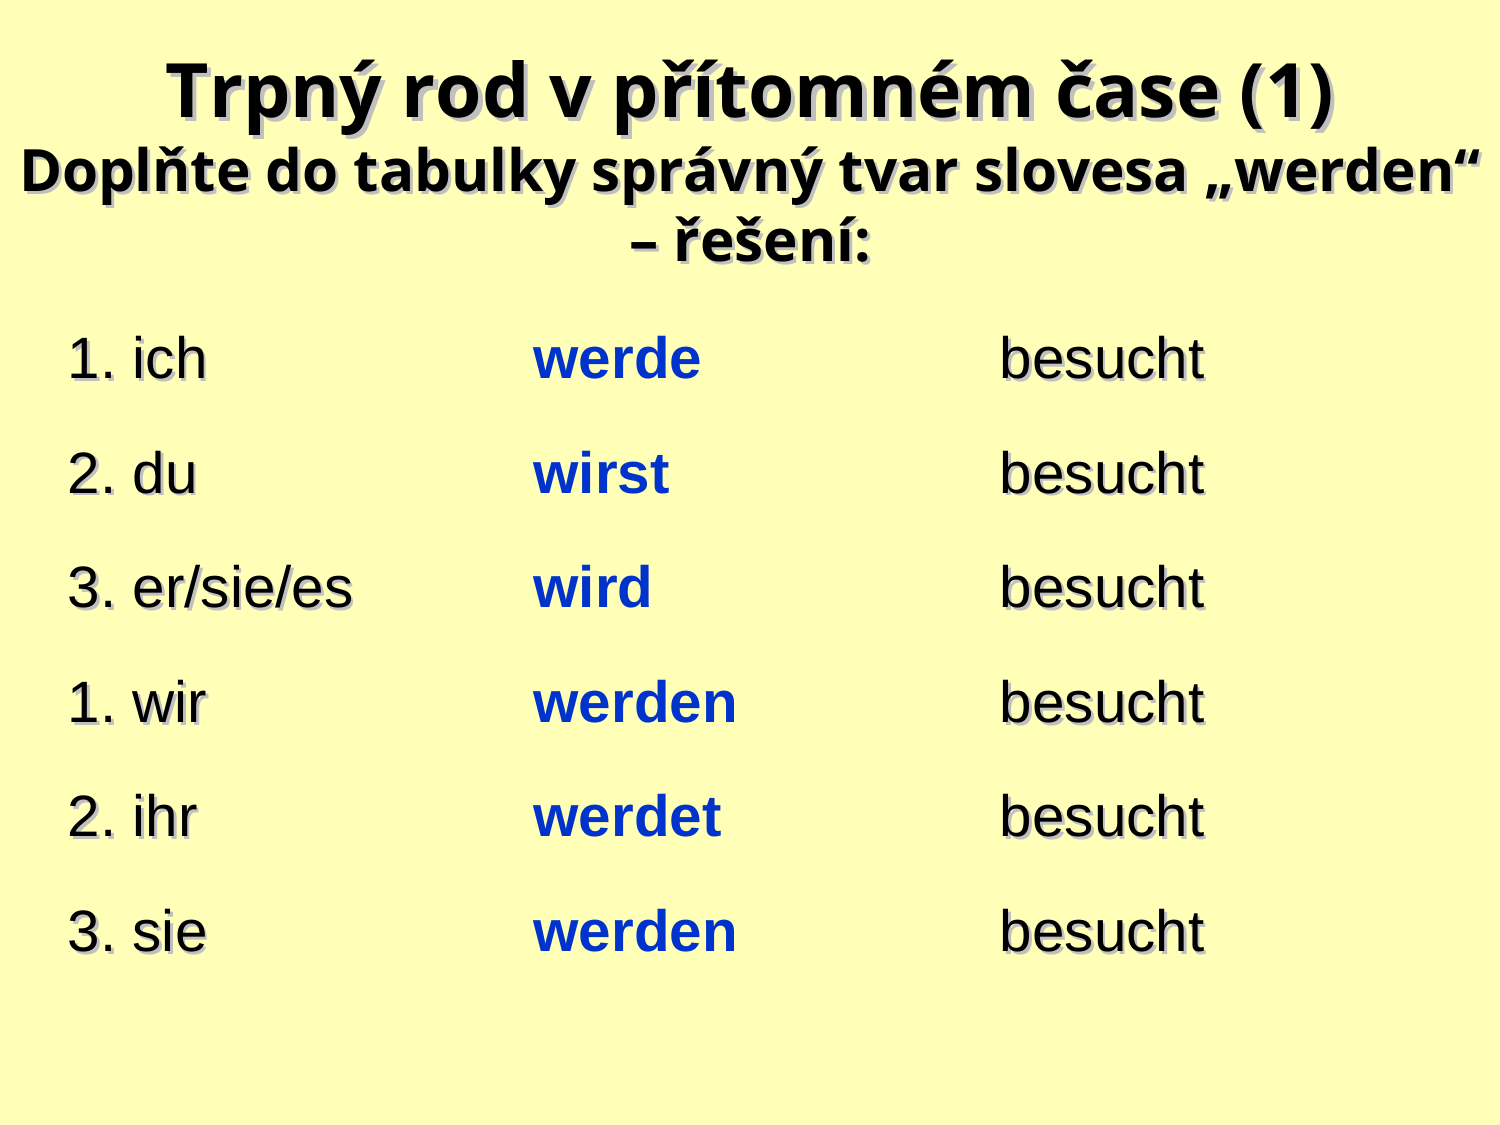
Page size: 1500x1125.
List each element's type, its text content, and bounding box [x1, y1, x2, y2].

title Trpný rod v přítomném čase (1) Doplňte do tabulky správný tvar slovesa „werden“ – řešení: [0, 35, 1500, 281]
table_cell besucht [985, 656, 1451, 771]
table_cell werden [519, 656, 985, 771]
table_cell 3. sie [53, 885, 519, 1000]
table_cell besucht [985, 771, 1451, 885]
table_header werde [519, 313, 985, 427]
table_cell werdet [519, 771, 985, 885]
table_cell besucht [985, 542, 1451, 656]
table_header 1. ich [53, 313, 519, 427]
table_cell werden [519, 885, 985, 1000]
table_cell 2. du [53, 427, 519, 542]
table_cell wirst [519, 427, 985, 542]
table_cell 2. ihr [53, 771, 519, 885]
table_cell besucht [985, 885, 1451, 1000]
table_cell besucht [985, 427, 1451, 542]
table_cell 3. er/sie/es [53, 542, 519, 656]
table_cell wird [519, 542, 985, 656]
table_header besucht [985, 313, 1451, 427]
table_cell 1. wir [53, 656, 519, 771]
